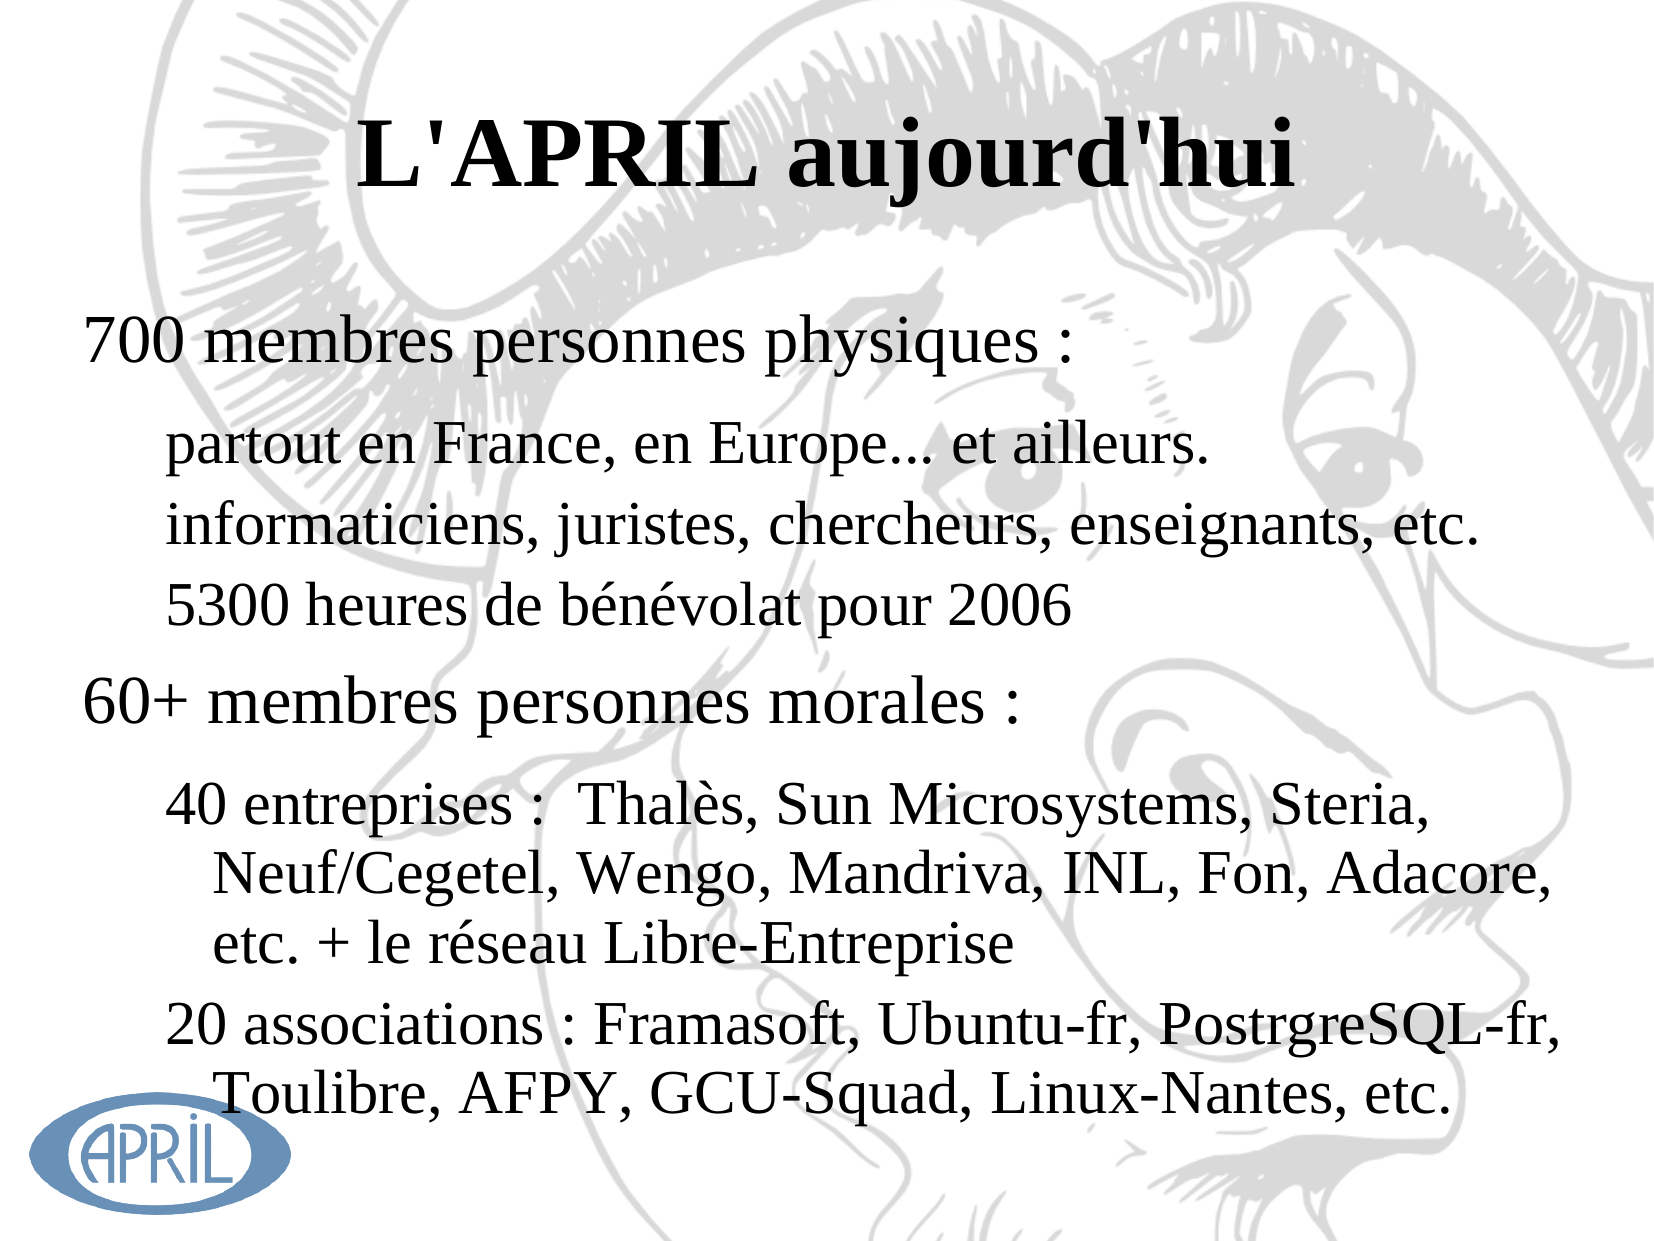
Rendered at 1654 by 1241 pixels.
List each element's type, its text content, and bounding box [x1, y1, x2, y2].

picture [0, 0, 1654, 1241]
list 700 membres personnes physiques : partout en France, en Europe... et ailleurs. informaticiens, juristes, chercheurs, enseignants, etc. 5300 heures de bénévolat pour 2006 60+ membres personnes morales : 40 entreprises : Thalès, Sun Microsystems, Steria, Neuf/Cegetel, Wengo, Mandriva, INL, Fon, Adacore, etc. + le réseau Libre-Entreprise 20 associations : Framasoft, Ubuntu-fr, PostrgreSQL-fr, Toulibre, AFPY, GCU-Squad, Linux-Nantes, etc. [70, 290, 1595, 1116]
title L'APRIL aujourd'hui [82, 49, 1571, 257]
